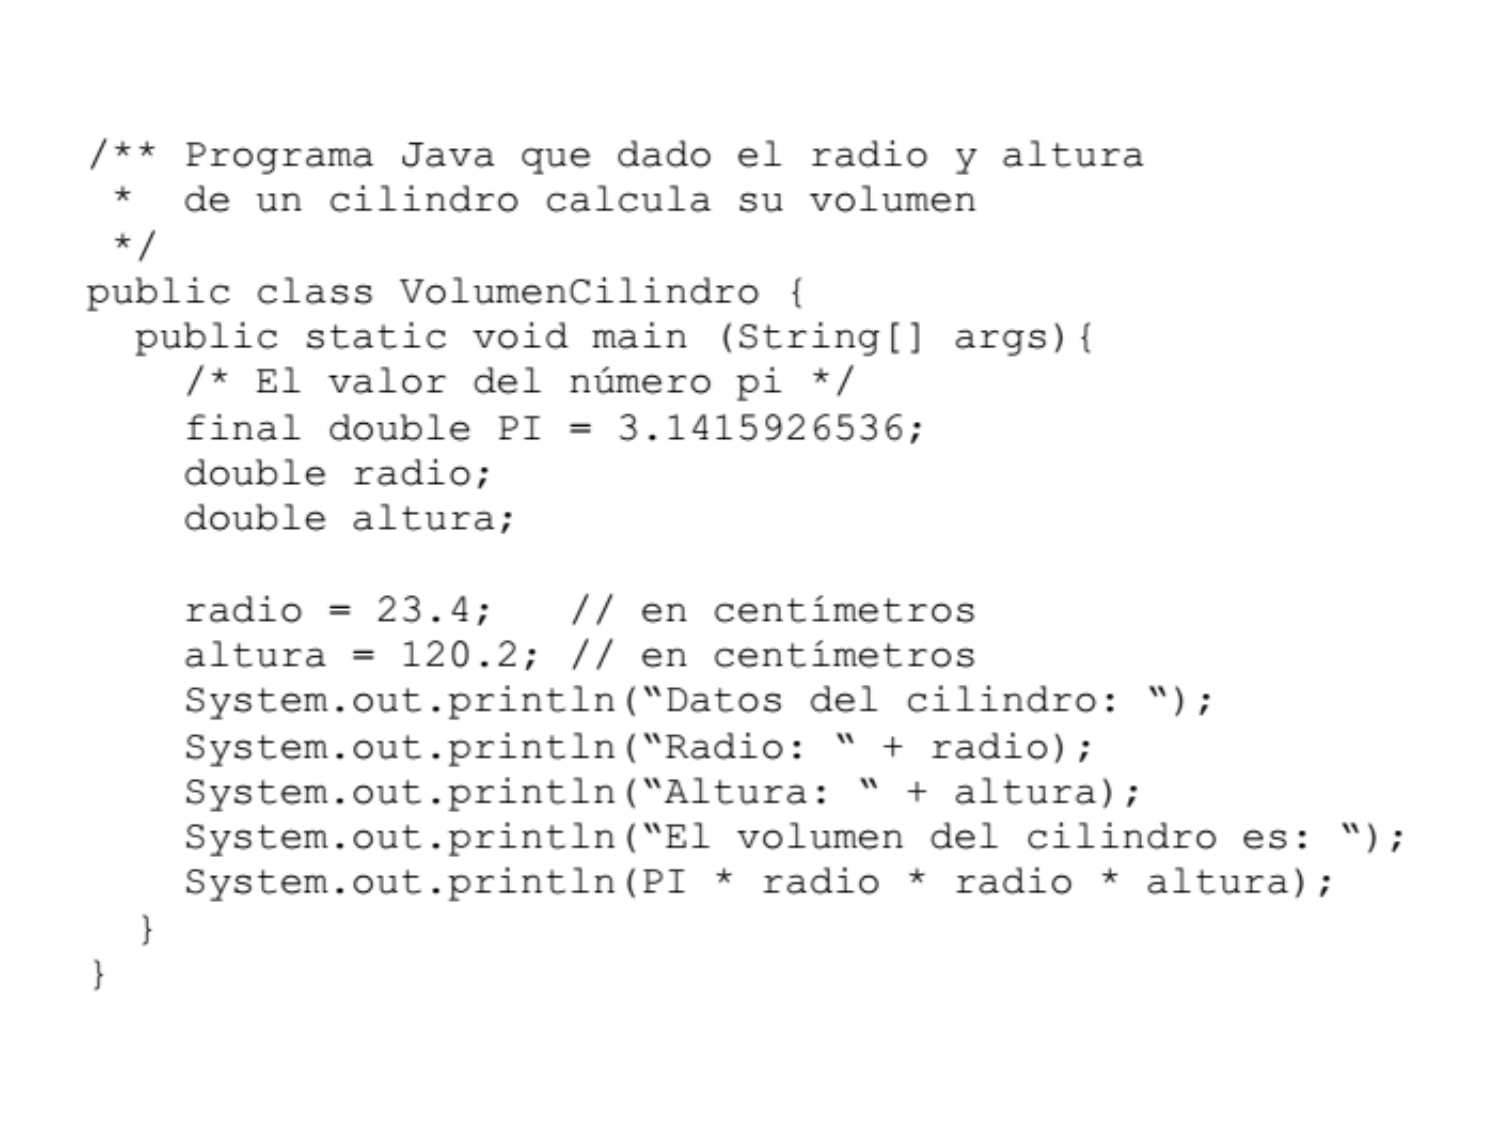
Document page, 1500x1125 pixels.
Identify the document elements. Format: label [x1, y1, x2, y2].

picture [53, 113, 1458, 1043]
